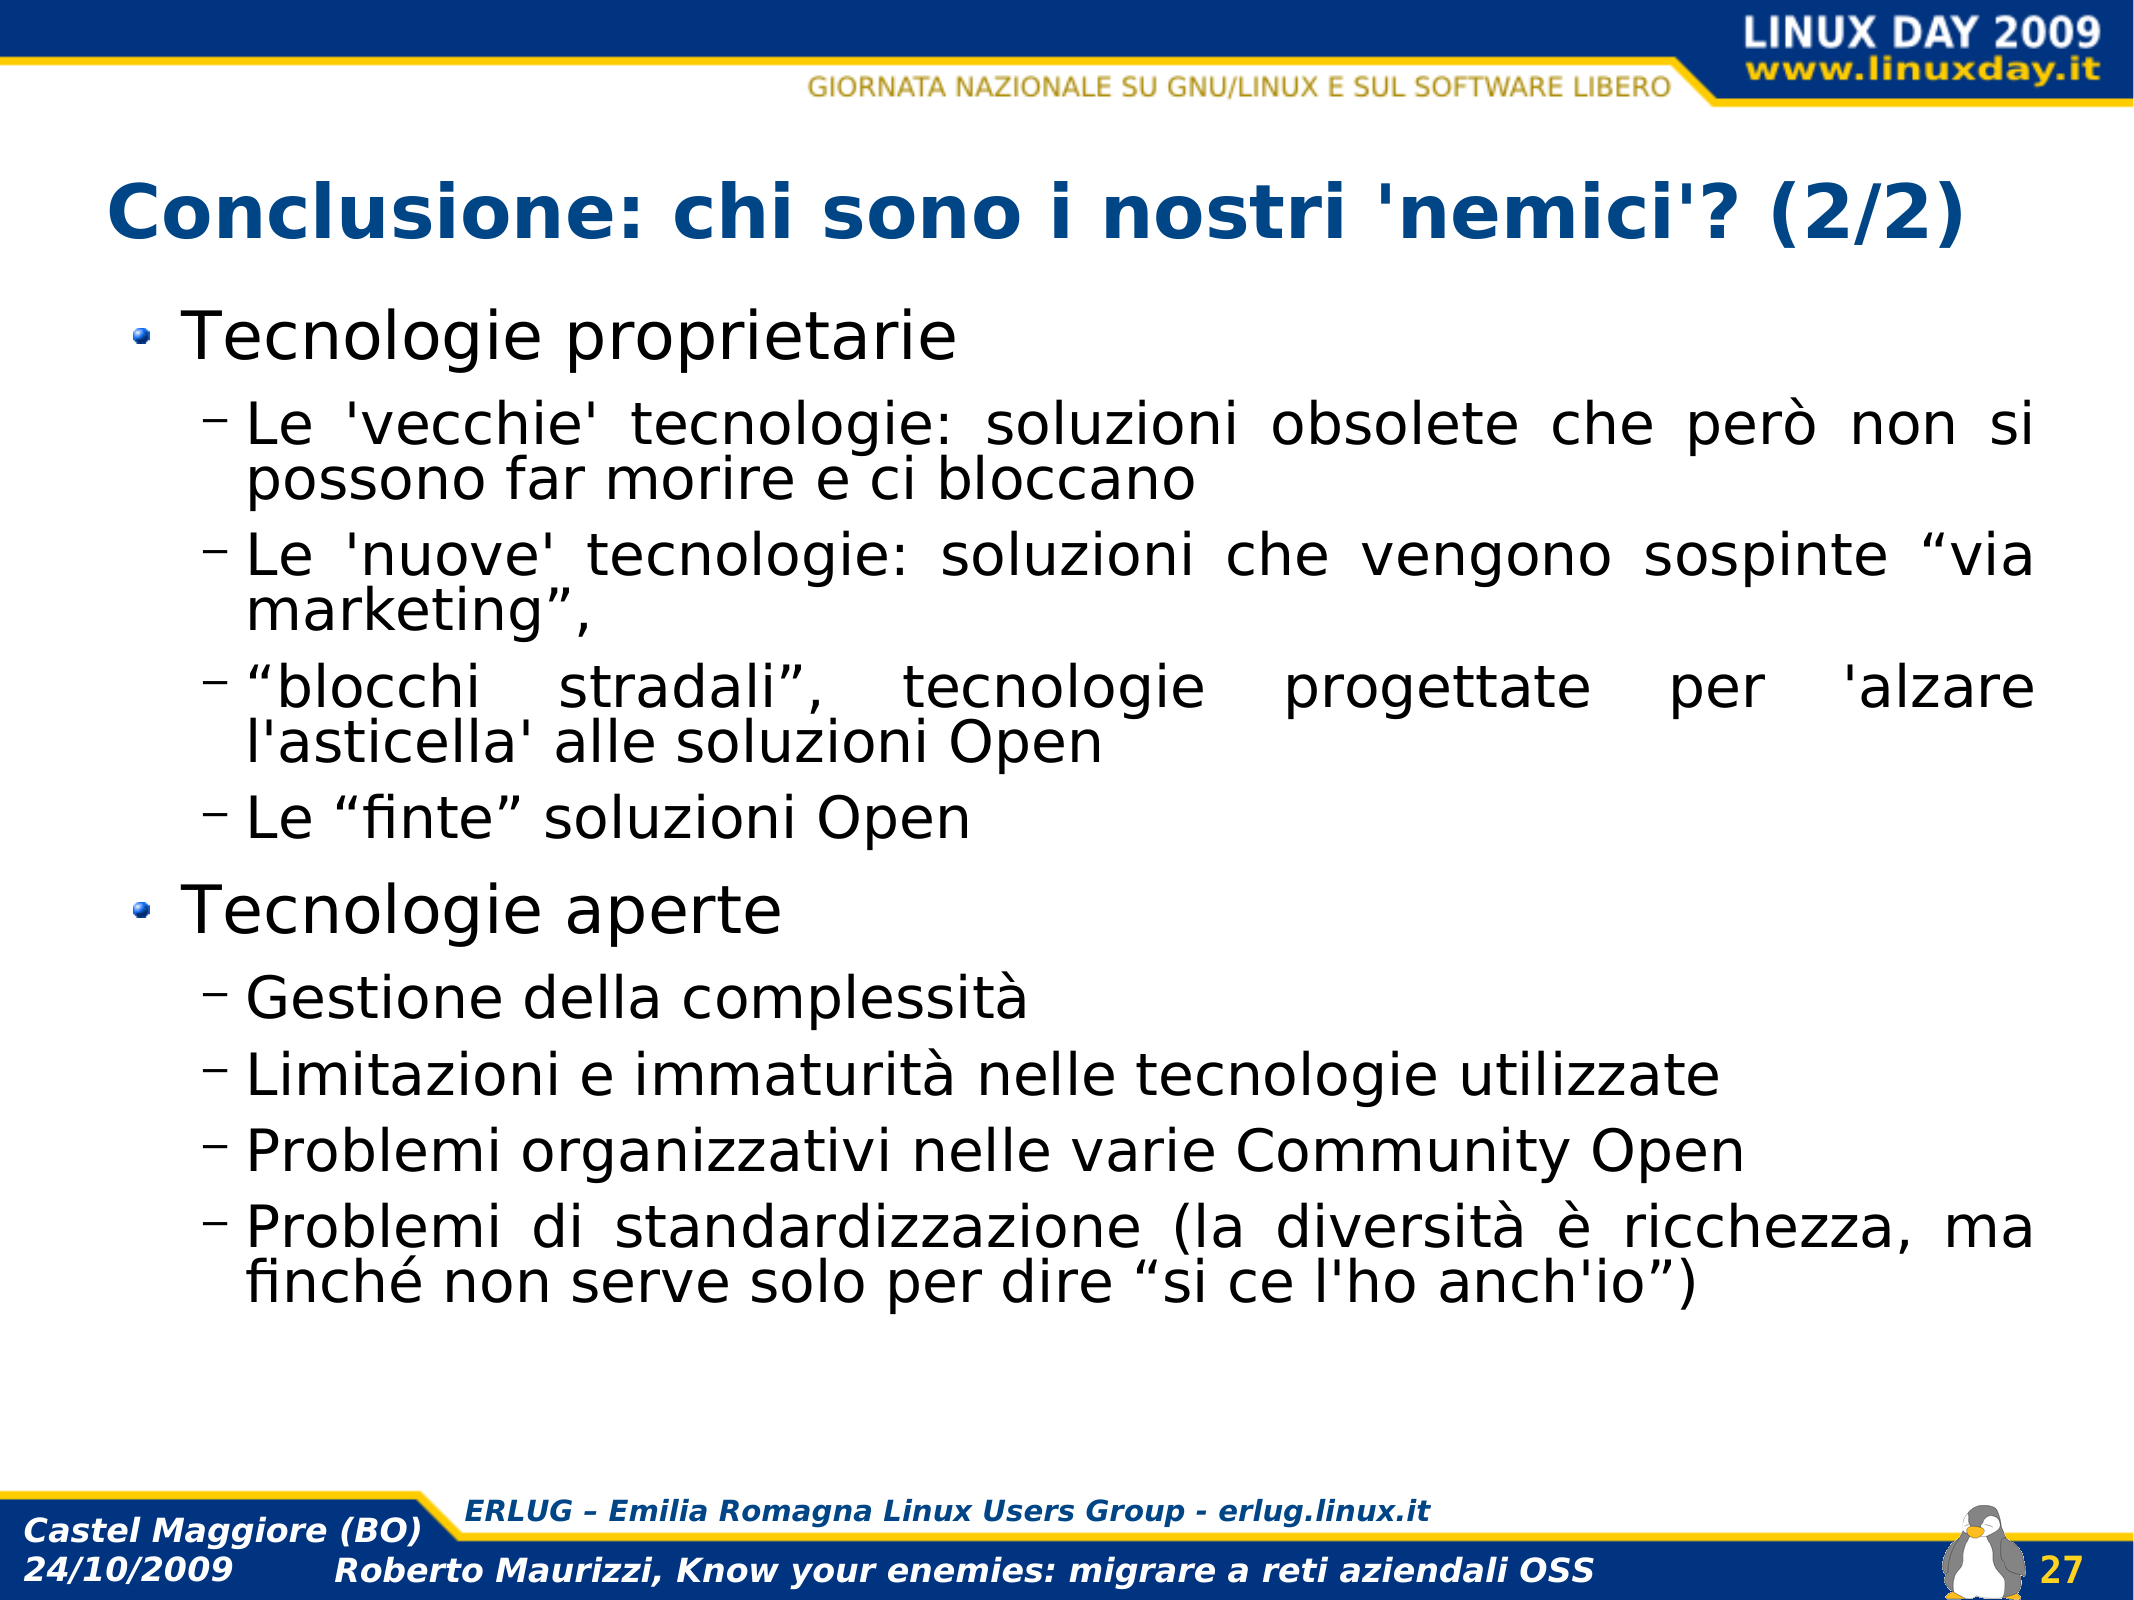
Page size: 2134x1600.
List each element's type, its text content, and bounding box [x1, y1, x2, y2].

picture [0, 0, 2134, 1600]
title Conclusione: chi sono i nostri 'nemici'? (2/2) [106, 159, 2080, 267]
list Tecnologie proprietarie Le 'vecchie' tecnologie: soluzioni obsolete che però non si possono far morire e ci bloccano Le 'nuove' tecnologie: soluzioni che vengono sospinte “via marketing”, “blocchi stradali”, tecnologie progettate per 'alzare l'asticella' alle soluzioni Open Le “finte” soluzioni Open Tecnologie aperte Gestione della complessità Limitazioni e immaturità nelle tecnologie utilizzate Problemi organizzativi nelle varie Community Open Problemi di standardizzazione (la diversità è ricchezza, ma finché non serve solo per dire “si ce l'ho anch'io”) [117, 297, 2038, 1418]
